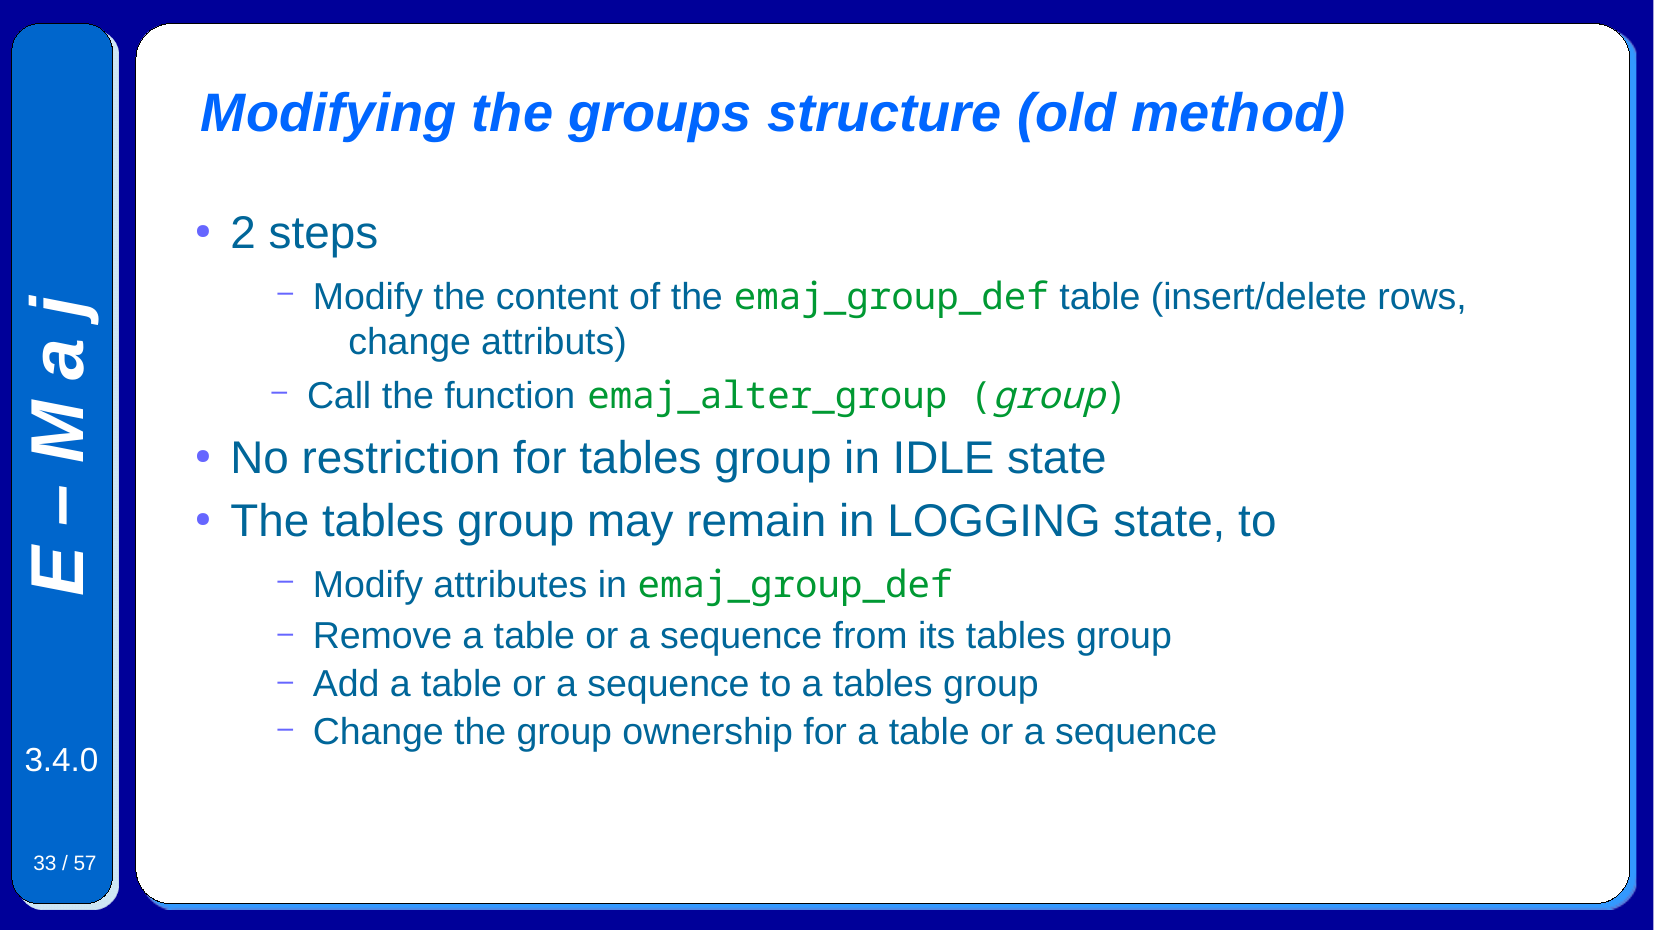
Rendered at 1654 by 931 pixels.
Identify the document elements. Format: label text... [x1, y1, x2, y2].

list 2 steps Modify the content of the emaj_group_def table (insert/delete rows, change attributs) Call the function emaj_alter_group (group) No restriction for tables group in IDLE state The tables group may remain in LOGGING state, to Modify attributes in emaj_group_def Remove a table or a sequence from its tables group Add a table or a sequence to a tables group Change the group ownership for a table or a sequence [177, 206, 1587, 837]
title Modifying the groups structure (old method) [200, 34, 1575, 191]
